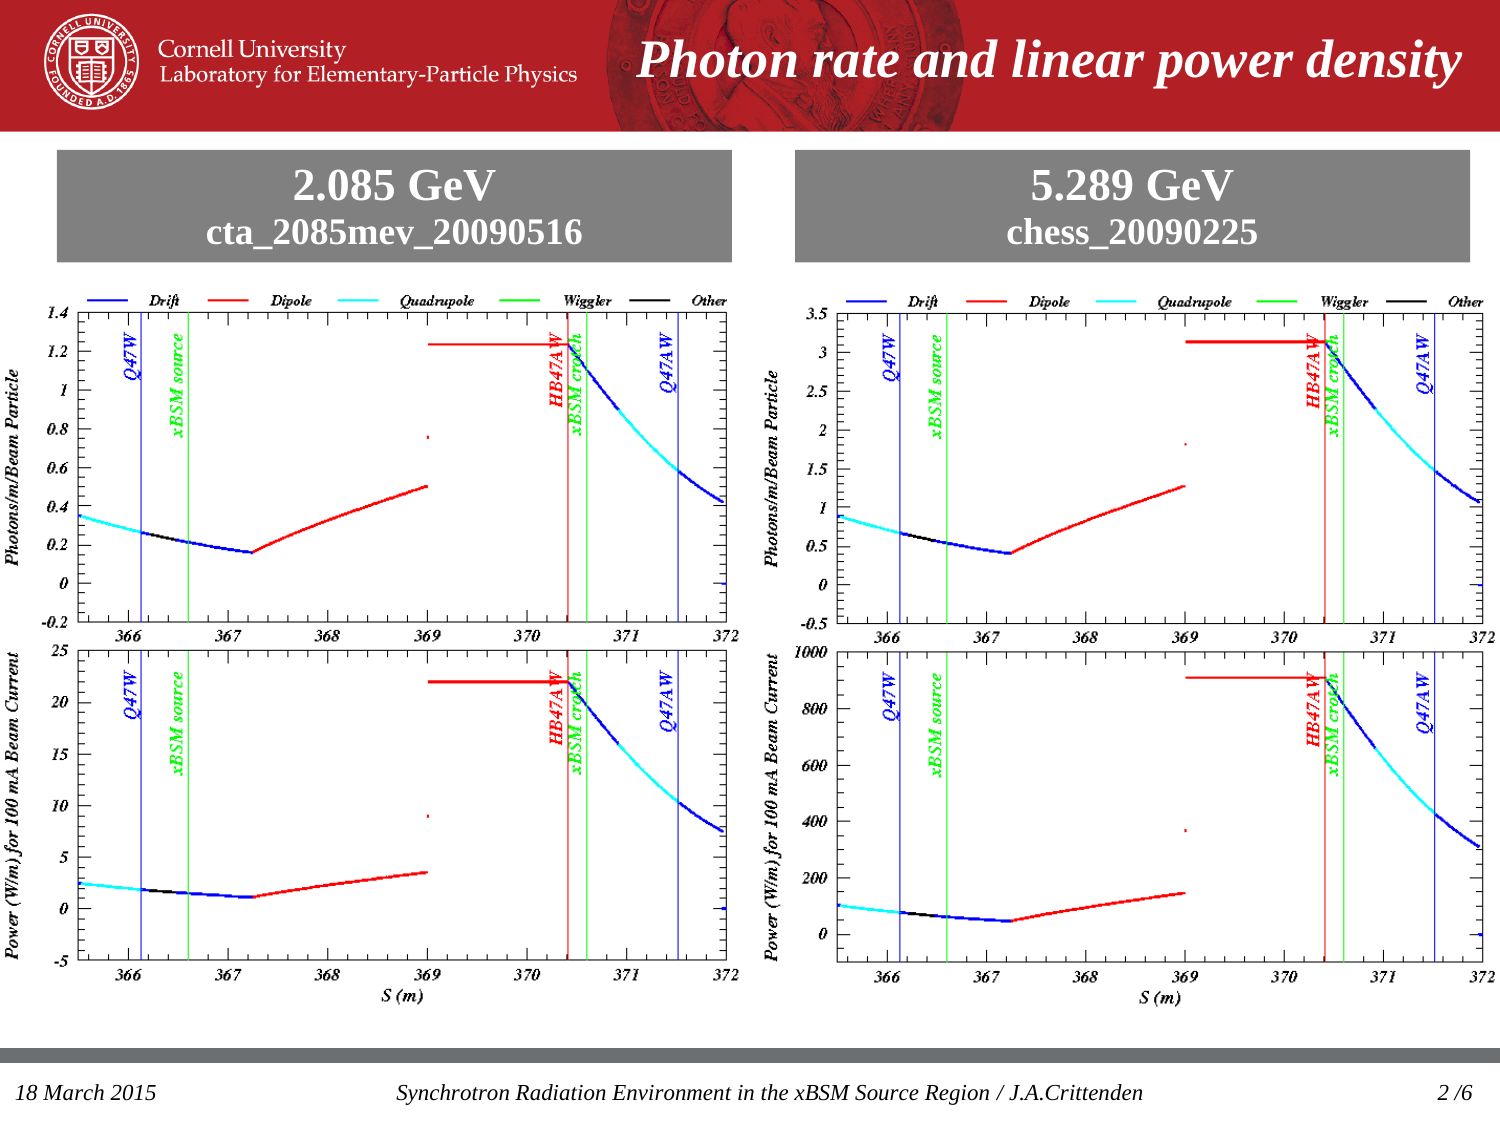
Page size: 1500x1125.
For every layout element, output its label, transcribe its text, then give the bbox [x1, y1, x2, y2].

picture [0, 293, 1500, 1013]
text_box 5.289 GeV chess_20090225 [795, 149, 1471, 263]
picture [0, 0, 1500, 132]
title Photon rate and linear power density [600, 6, 1500, 113]
text_box 2.085 GeV cta_2085mev_20090516 [56, 149, 732, 263]
